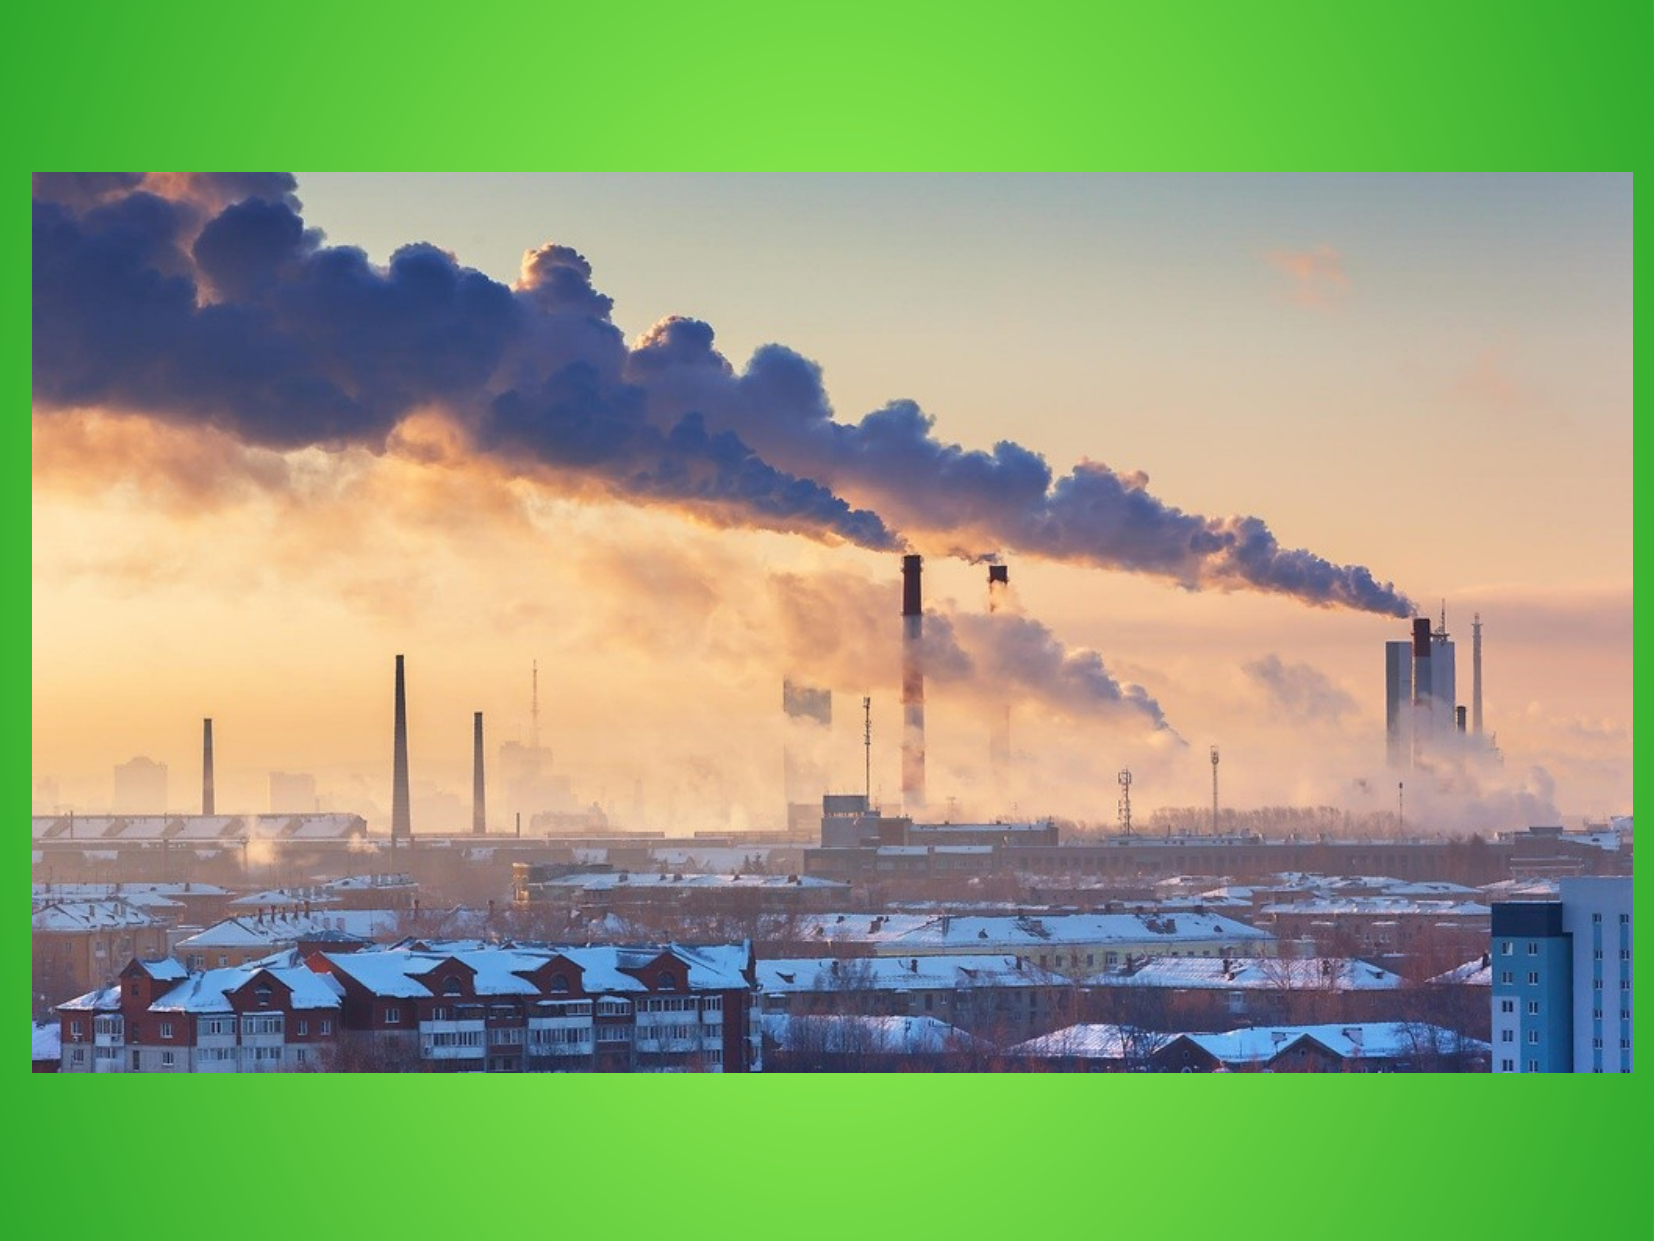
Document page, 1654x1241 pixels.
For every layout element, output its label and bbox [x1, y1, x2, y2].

picture [32, 172, 1633, 1073]
